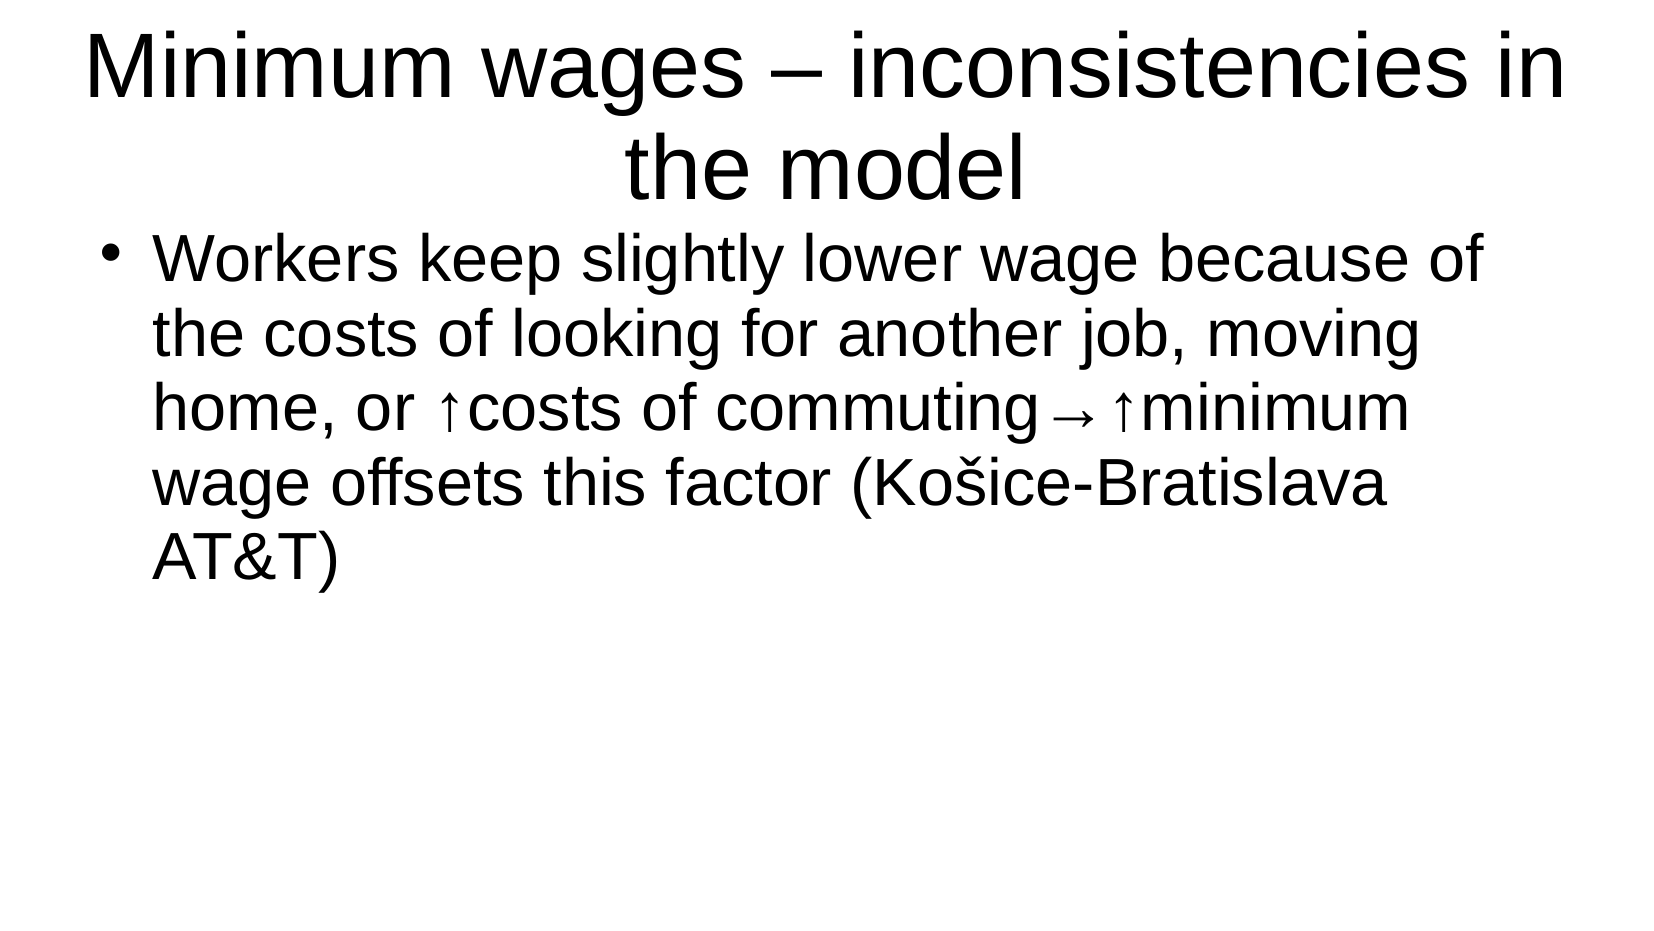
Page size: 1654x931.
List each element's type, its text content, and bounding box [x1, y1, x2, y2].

title Minimum wages – inconsistencies in the model [82, 37, 1571, 193]
list Workers keep slightly lower wage because of the costs of looking for another job, moving home, or ↑costs of commuting→↑minimum wage offsets this factor (Košice-Bratislava AT&T) [82, 217, 1571, 758]
